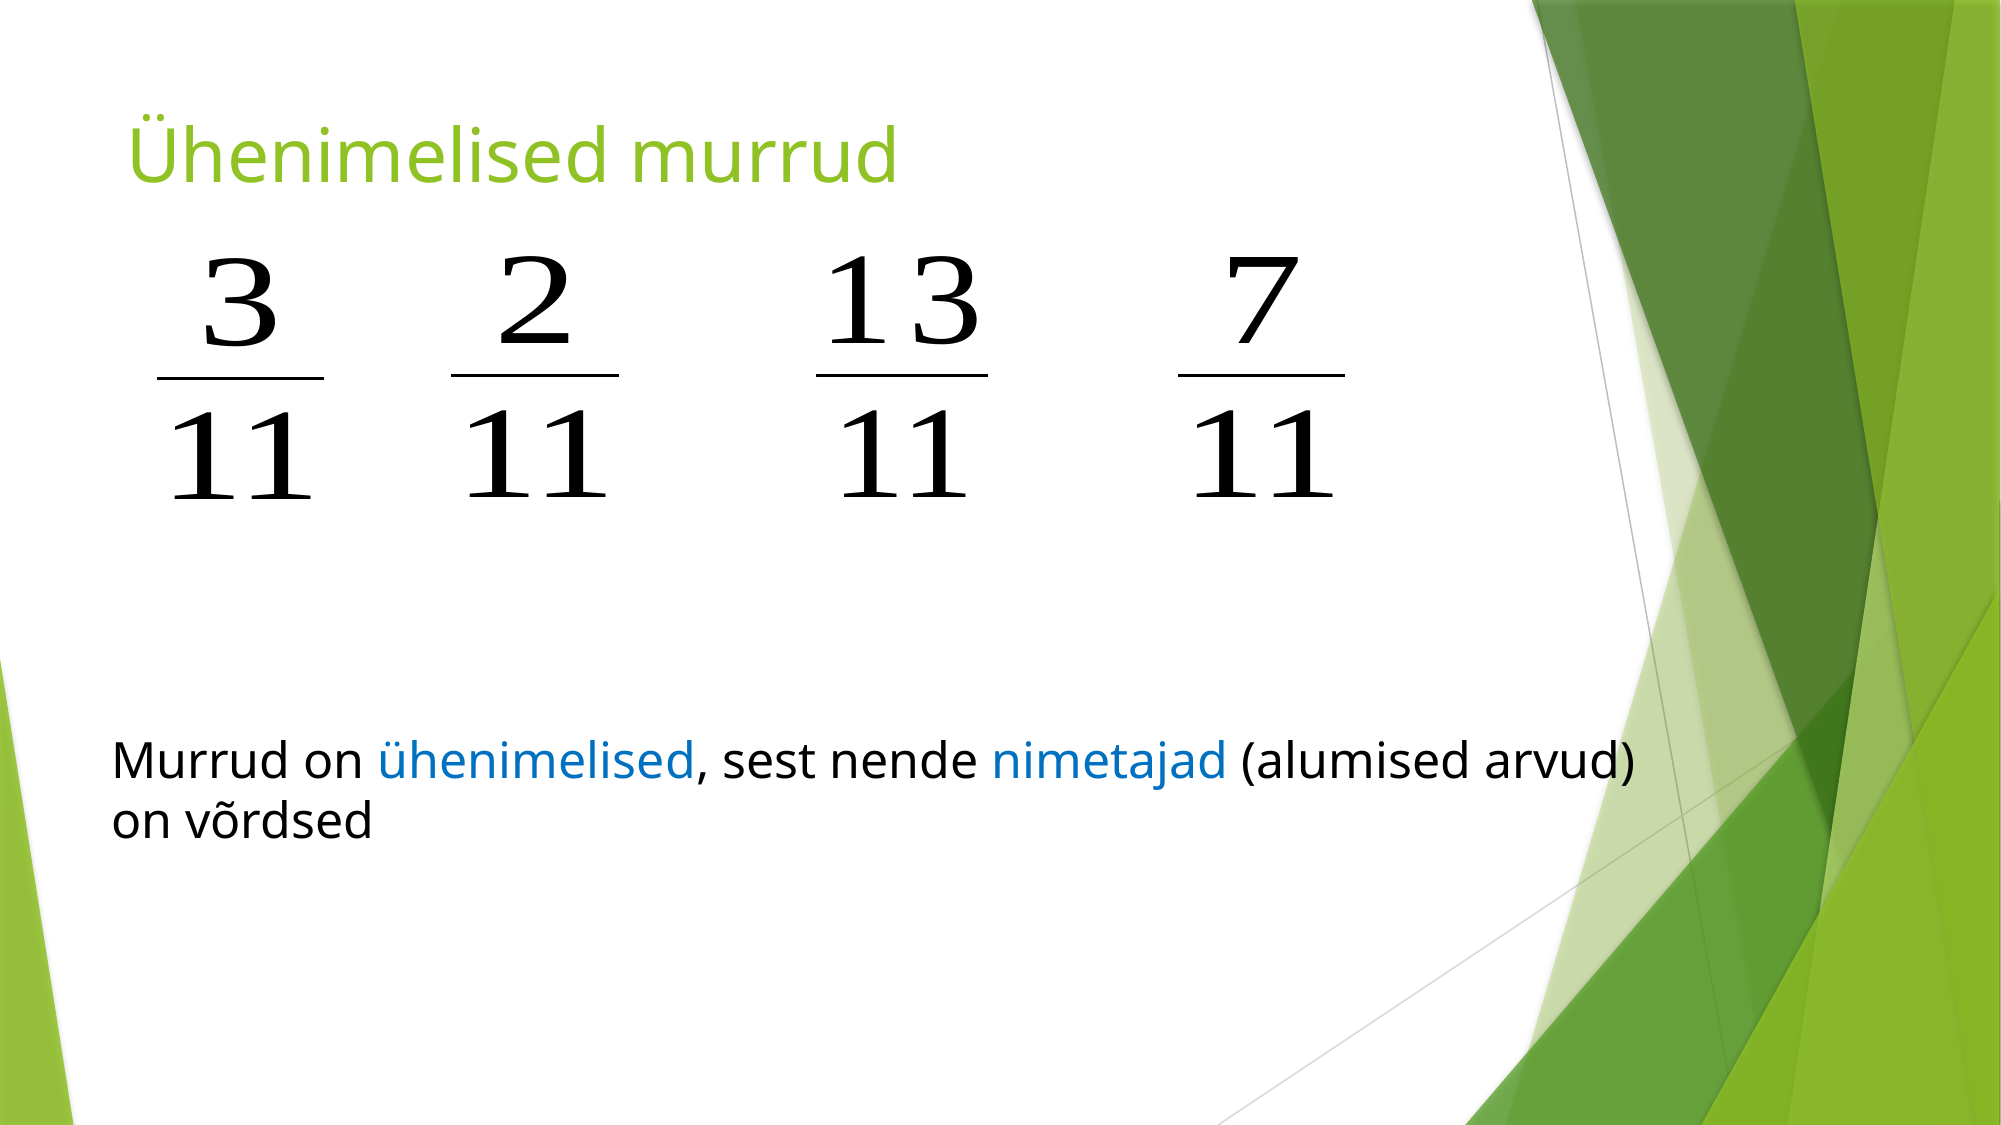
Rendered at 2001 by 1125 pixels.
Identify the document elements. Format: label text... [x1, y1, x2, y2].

chart [137, 228, 346, 528]
chart [431, 226, 641, 525]
title Ühenimelised murrud [111, 99, 1522, 317]
chart [798, 226, 1007, 525]
chart [1158, 226, 1367, 525]
text_box Murrud on ühenimelised, sest nende nimetajad (alumised arvud) on võrdsed [96, 721, 1664, 857]
